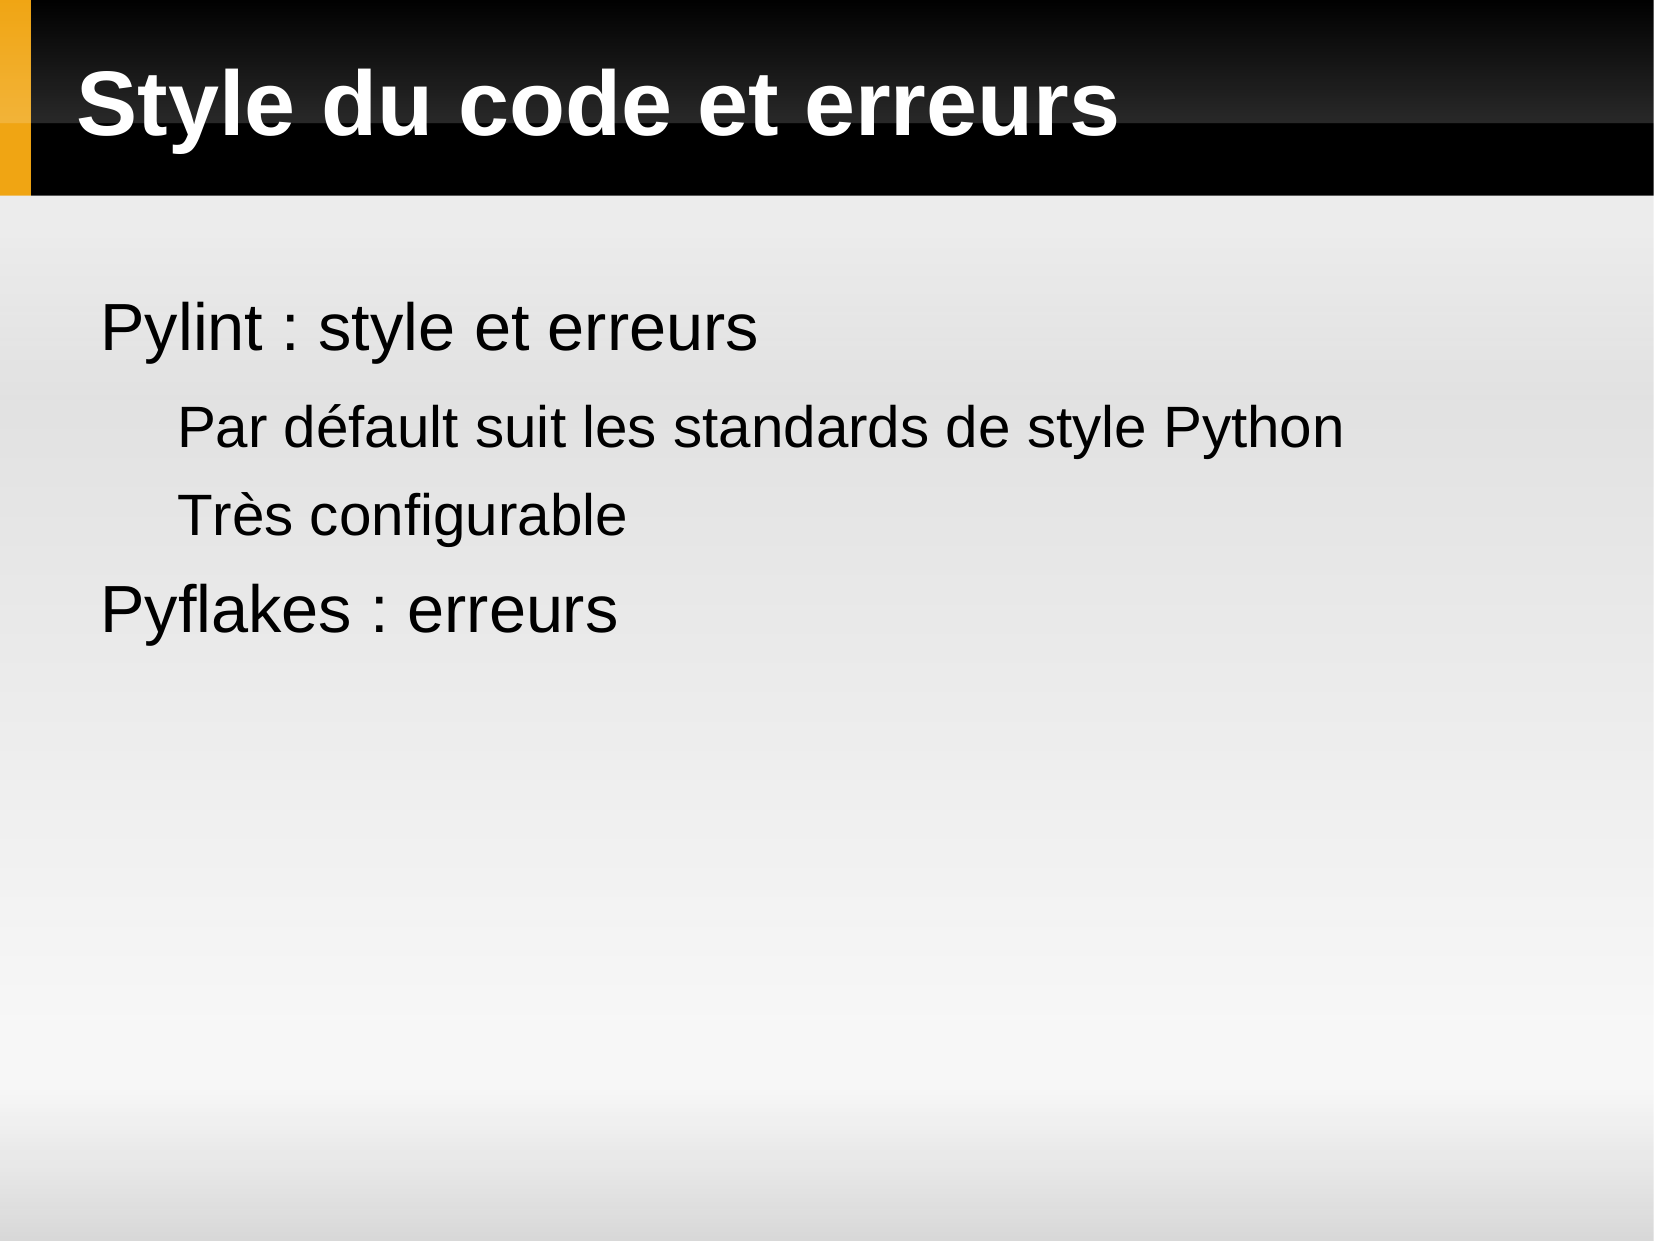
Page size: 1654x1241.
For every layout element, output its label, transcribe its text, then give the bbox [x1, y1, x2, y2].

list Pylint : style et erreurs Par défault suit les standards de style Python Très configurable Pyflakes : erreurs [82, 290, 1571, 1094]
title Style du code et erreurs [76, 7, 1565, 200]
picture [0, 0, 1654, 1241]
